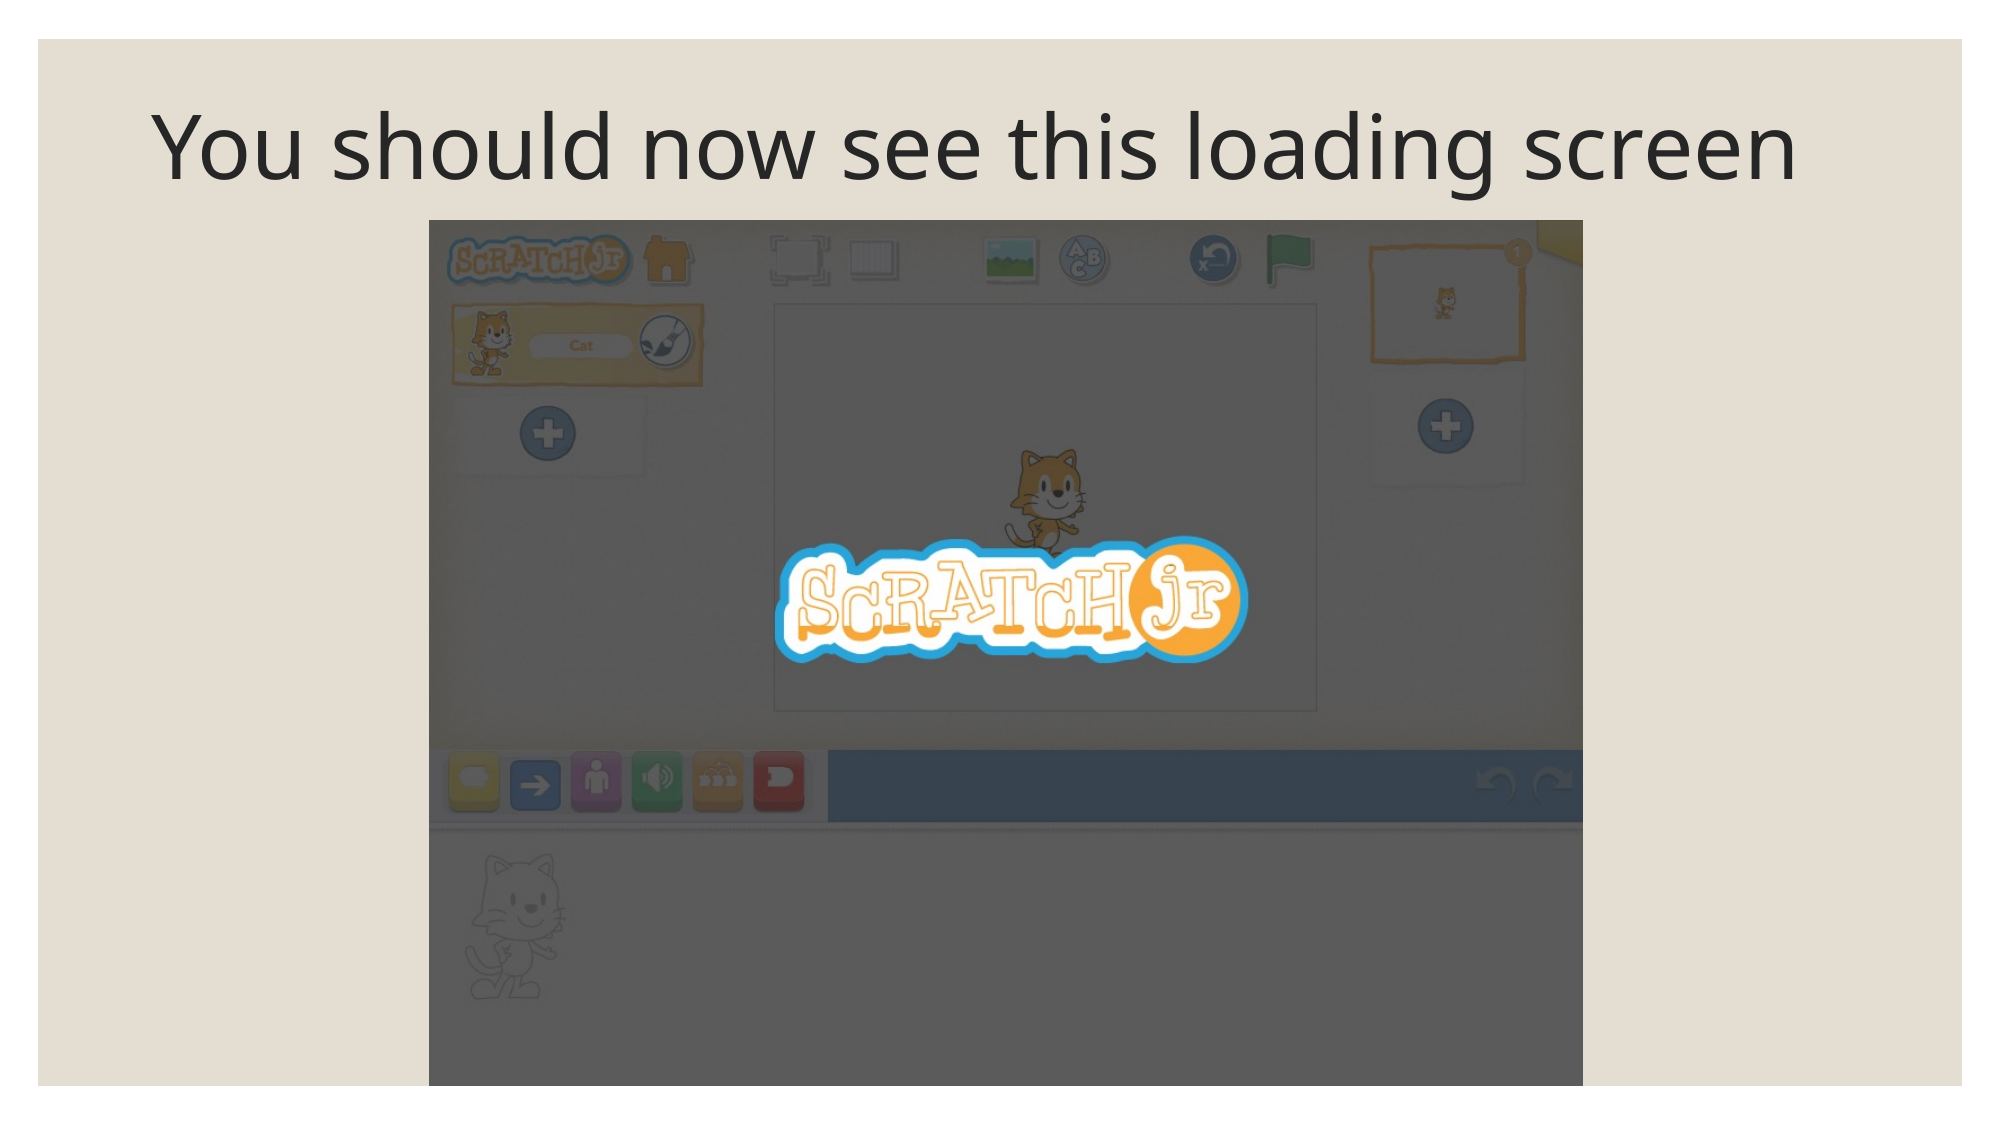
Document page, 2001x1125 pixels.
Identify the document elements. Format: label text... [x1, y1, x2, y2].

picture [429, 220, 1583, 1086]
title You should now see this loading screen [136, 37, 1876, 263]
